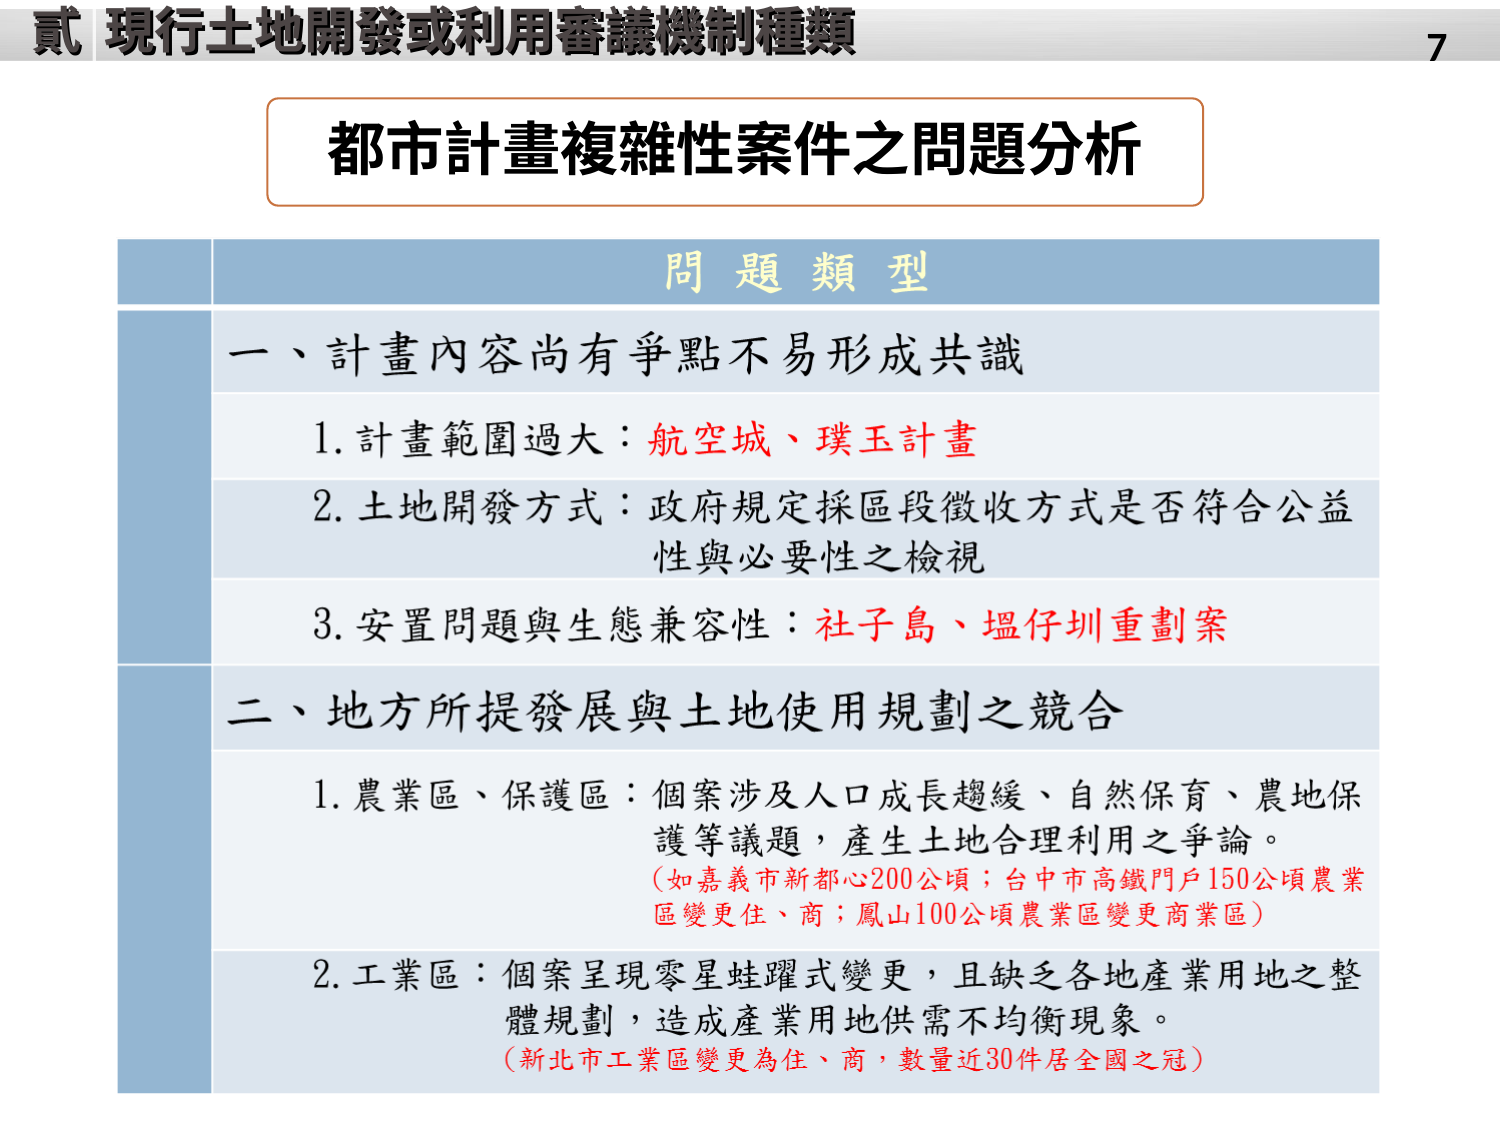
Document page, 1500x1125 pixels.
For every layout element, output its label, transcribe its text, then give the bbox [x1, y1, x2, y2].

text_box 現行土地開發或利用審議機制種類 [90, 0, 1341, 65]
picture [116, 223, 1381, 1096]
text_box 都市計畫複雜性案件之問題分析 [269, 101, 1201, 203]
text_box 貳 [16, 0, 90, 65]
text_box 7 [1379, 12, 1495, 64]
